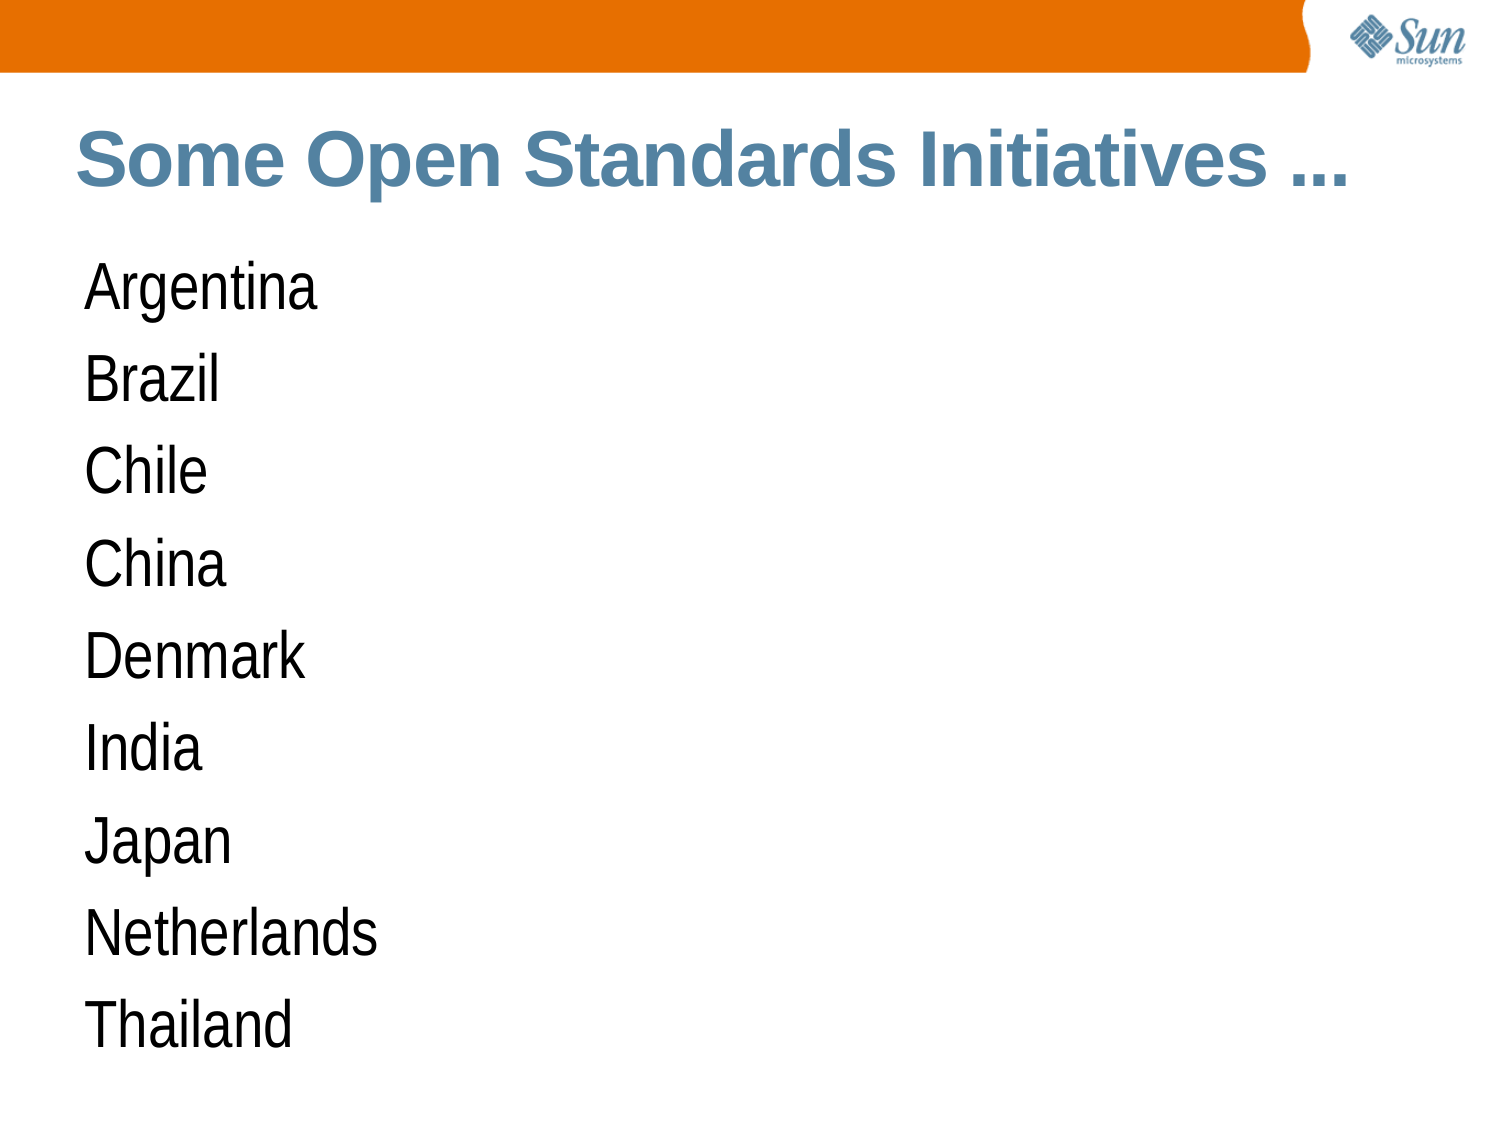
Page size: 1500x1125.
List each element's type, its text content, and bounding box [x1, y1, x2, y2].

list Argentina Brazil Chile China Denmark India Japan Netherlands Thailand [64, 257, 1402, 1062]
picture [0, 0, 1500, 75]
title Some Open Standards Initiatives ... [75, 122, 1438, 228]
